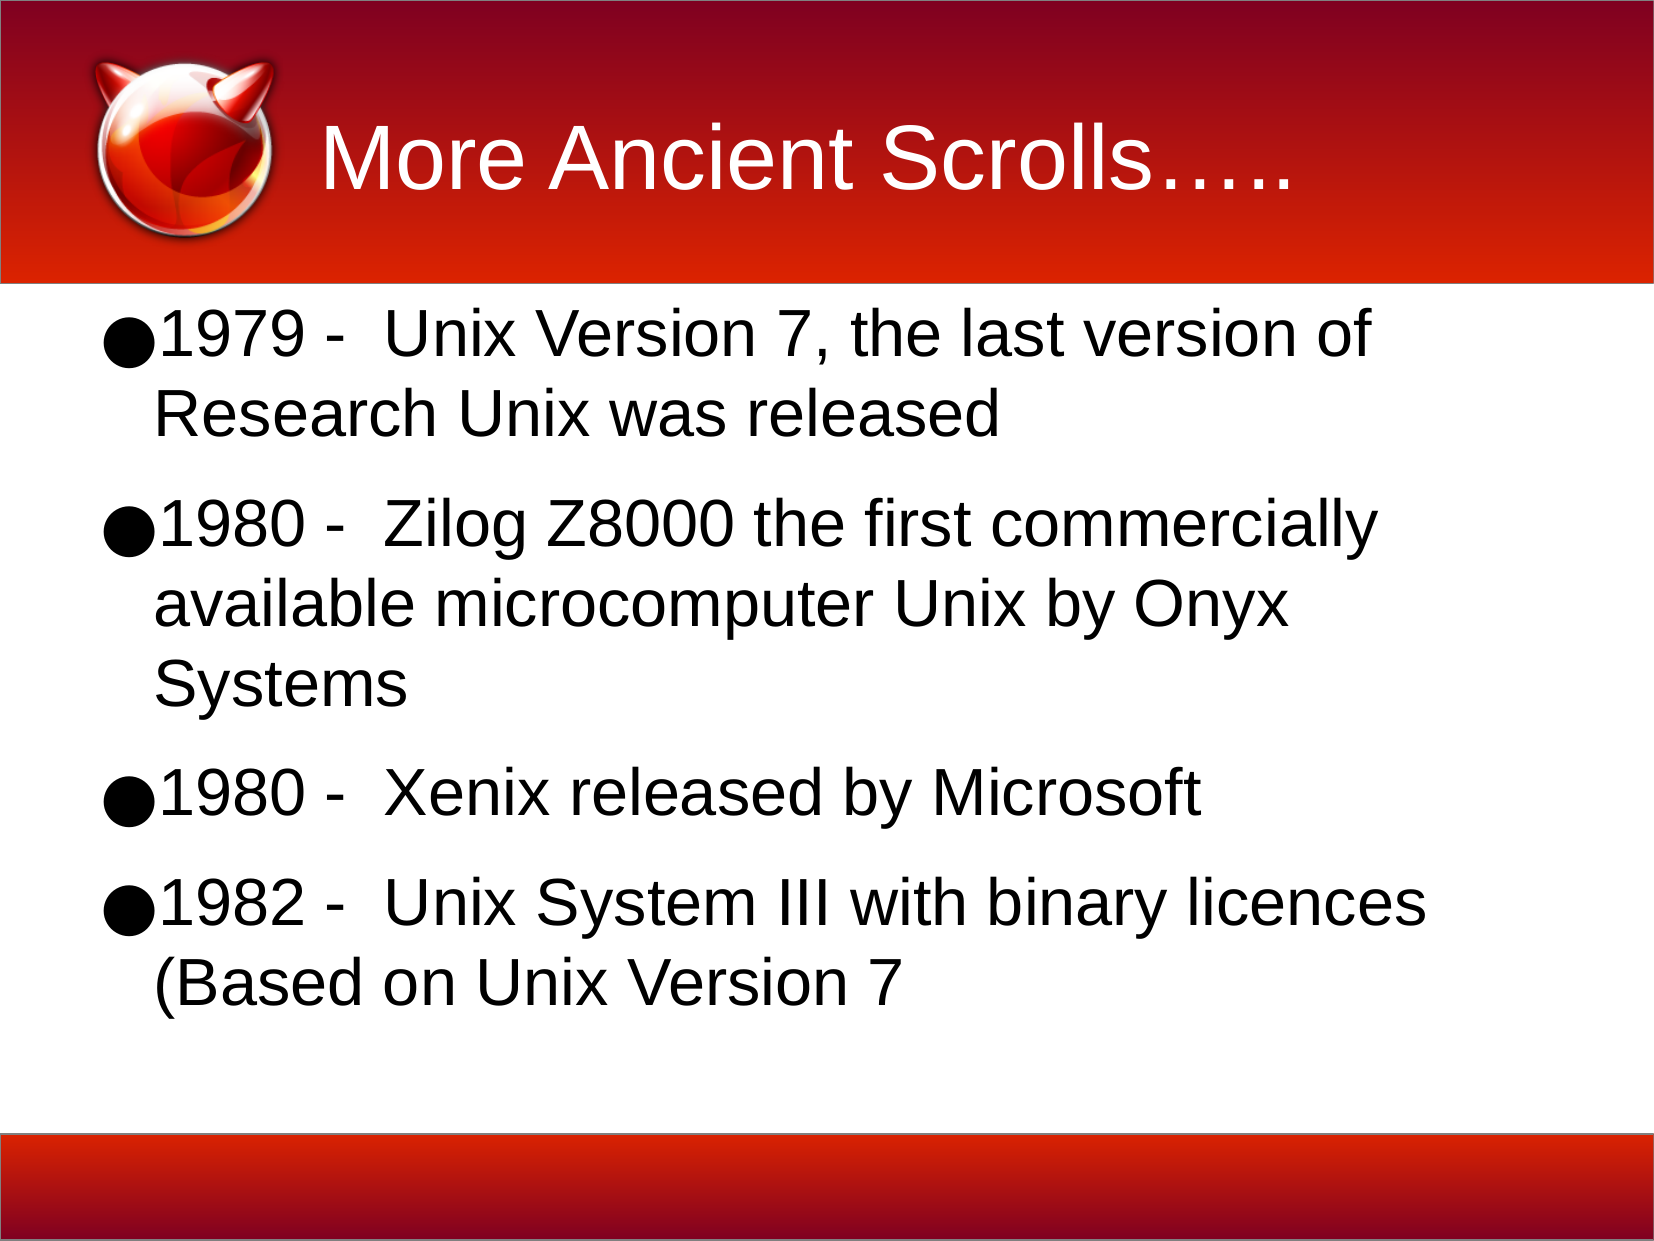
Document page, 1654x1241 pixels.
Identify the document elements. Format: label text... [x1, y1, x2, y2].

text_box 1979 - Unix Version 7, the last version of Research Unix was released 1980 - Zilog Z8000 the first commercially available microcomputer Unix by Onyx Systems 1980 - Xenix released by Microsoft 1982 - Unix System III with binary licences (Based on Unix Version 7 [82, 290, 1538, 1010]
text_box More Ancient Scrolls….. [82, 49, 1536, 257]
